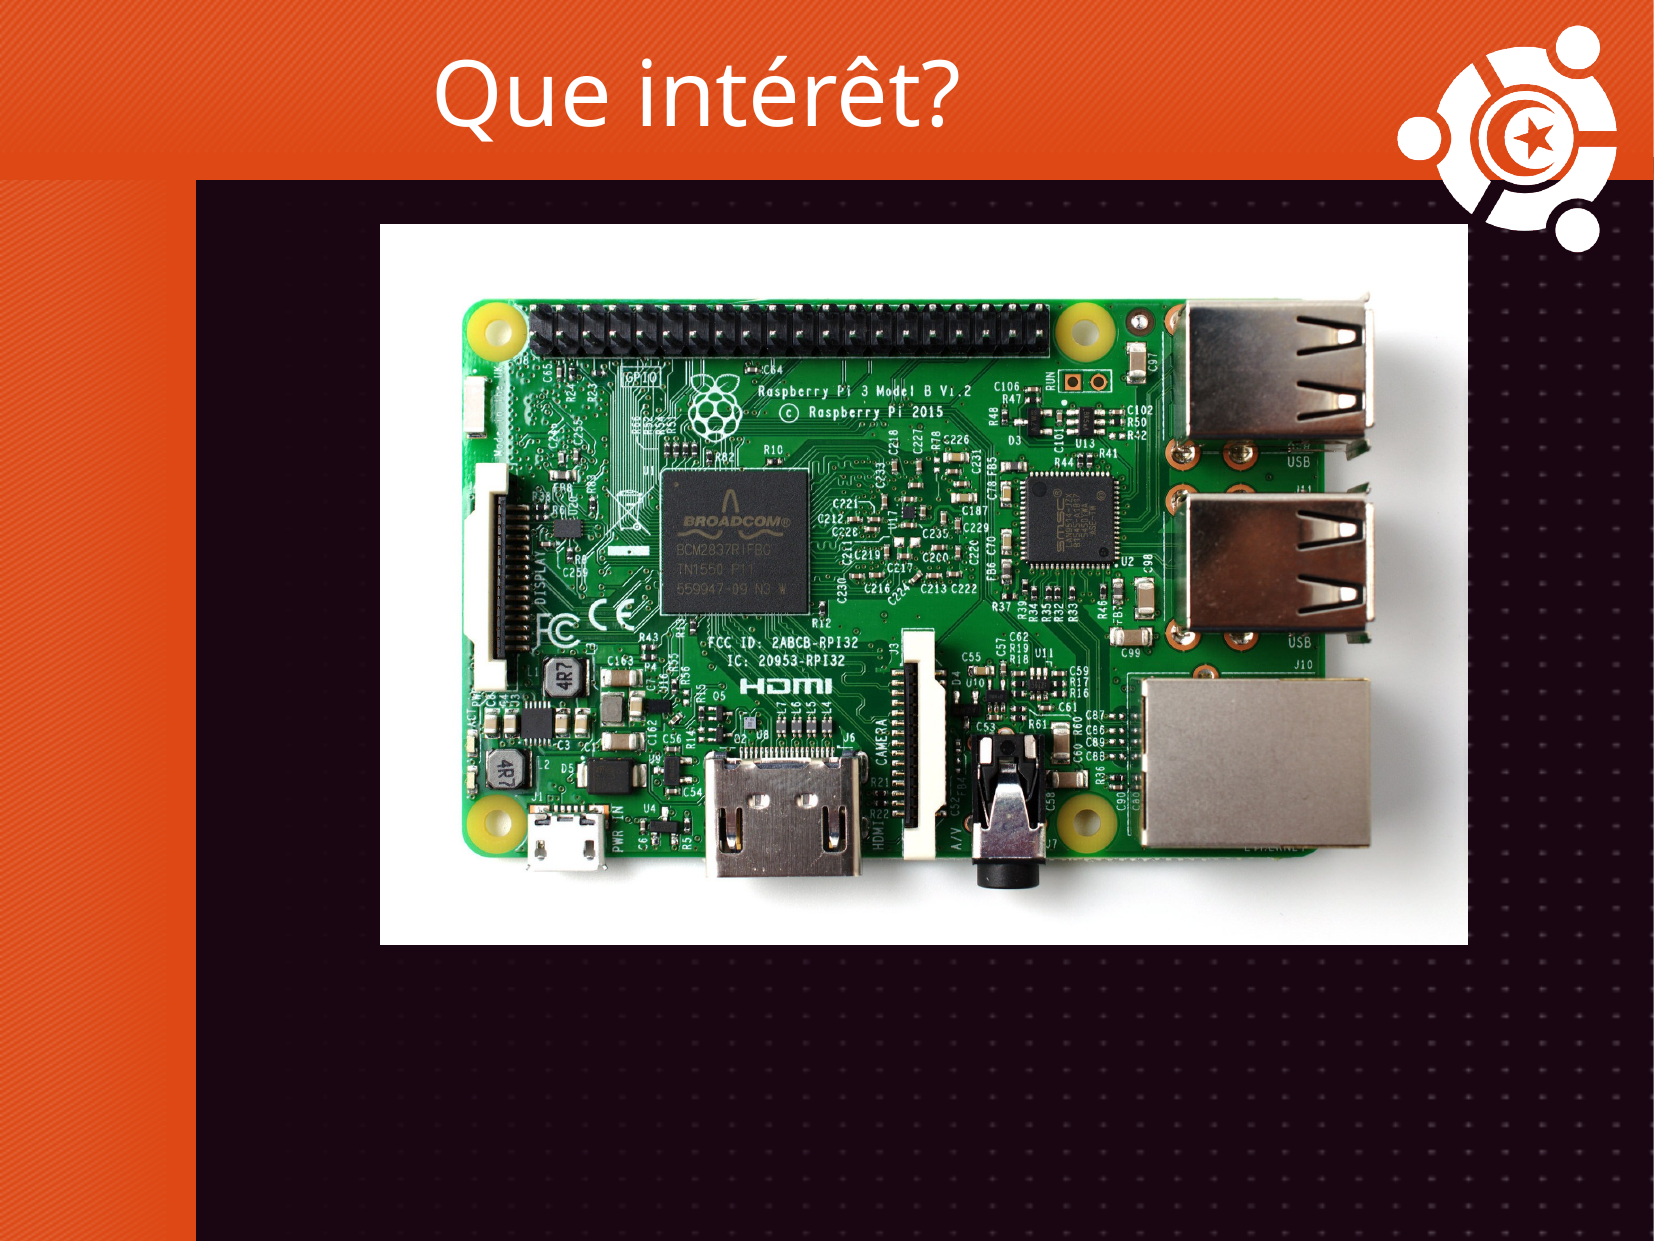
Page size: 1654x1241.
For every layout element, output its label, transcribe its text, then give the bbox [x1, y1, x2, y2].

title Que intérêt? [0, 2, 1394, 181]
picture [0, 0, 1654, 1241]
